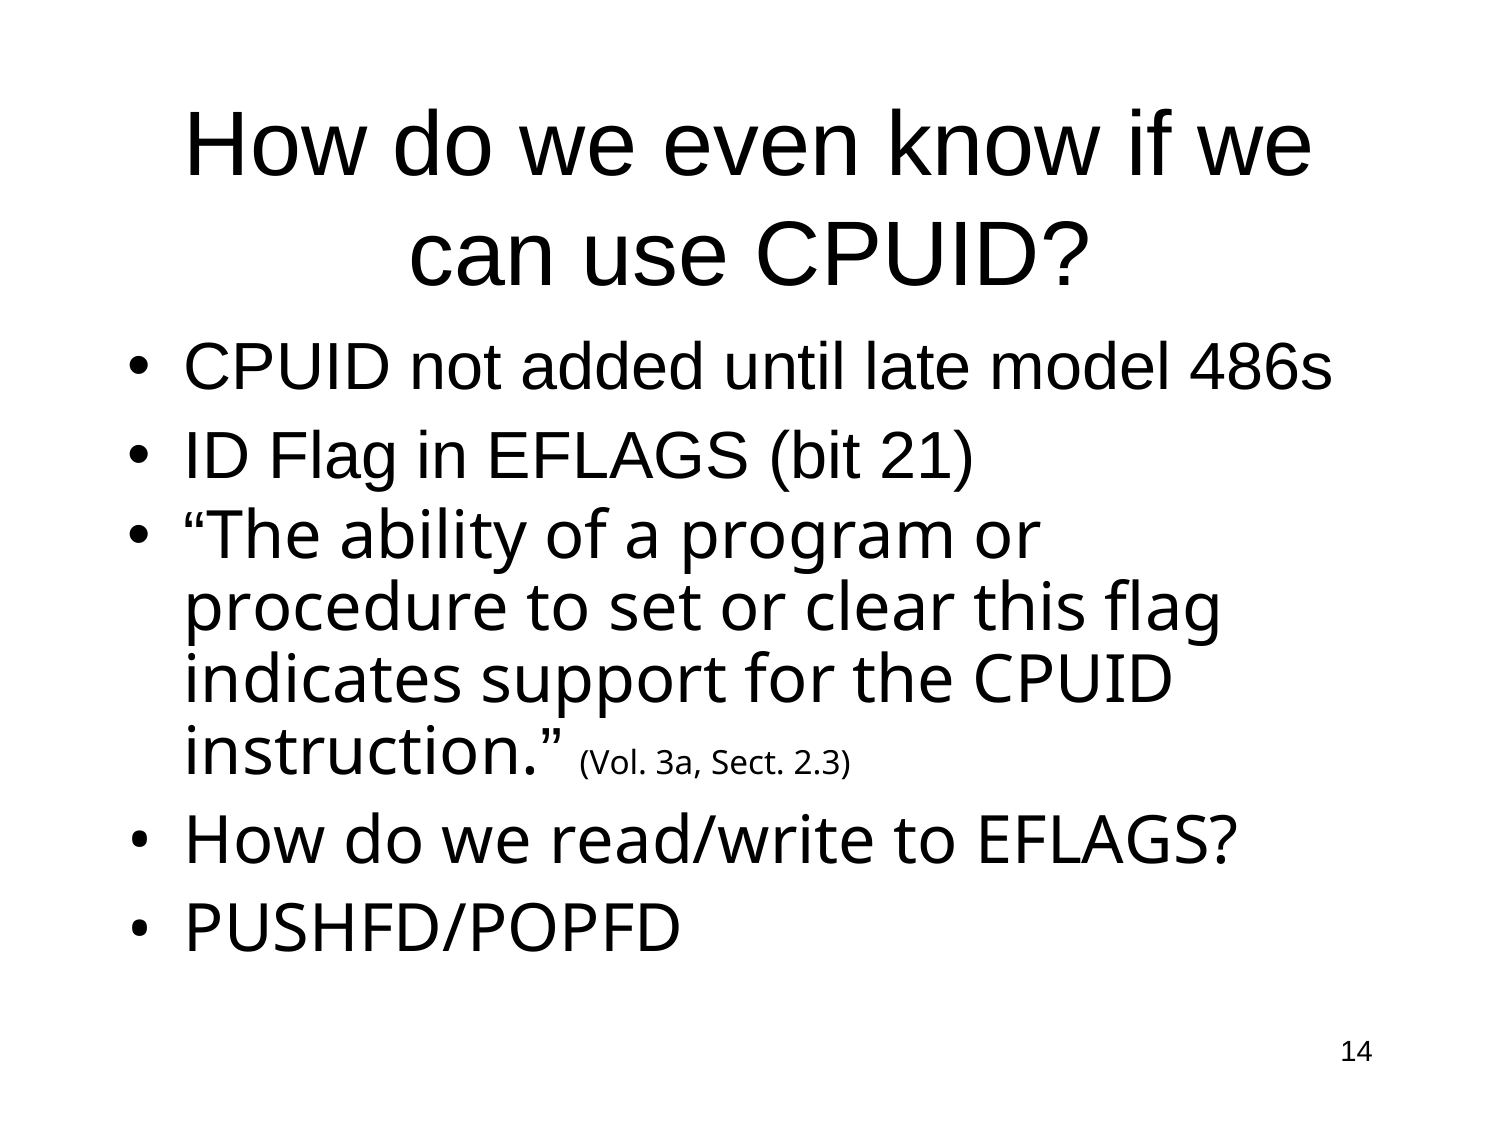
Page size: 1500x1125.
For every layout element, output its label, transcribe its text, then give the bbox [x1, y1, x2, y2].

title How do we even know if we can use CPUID? [112, 76, 1388, 312]
list CPUID not added until late model 486s ID Flag in EFLAGS (bit 21) “The ability of a program or procedure to set or clear this flag indicates support for the CPUID instruction.” (Vol. 3a, Sect. 2.3) How do we read/write to EFLAGS? PUSHFD/POPFD [112, 324, 1388, 1001]
text_box <number> [1074, 1025, 1388, 1101]
